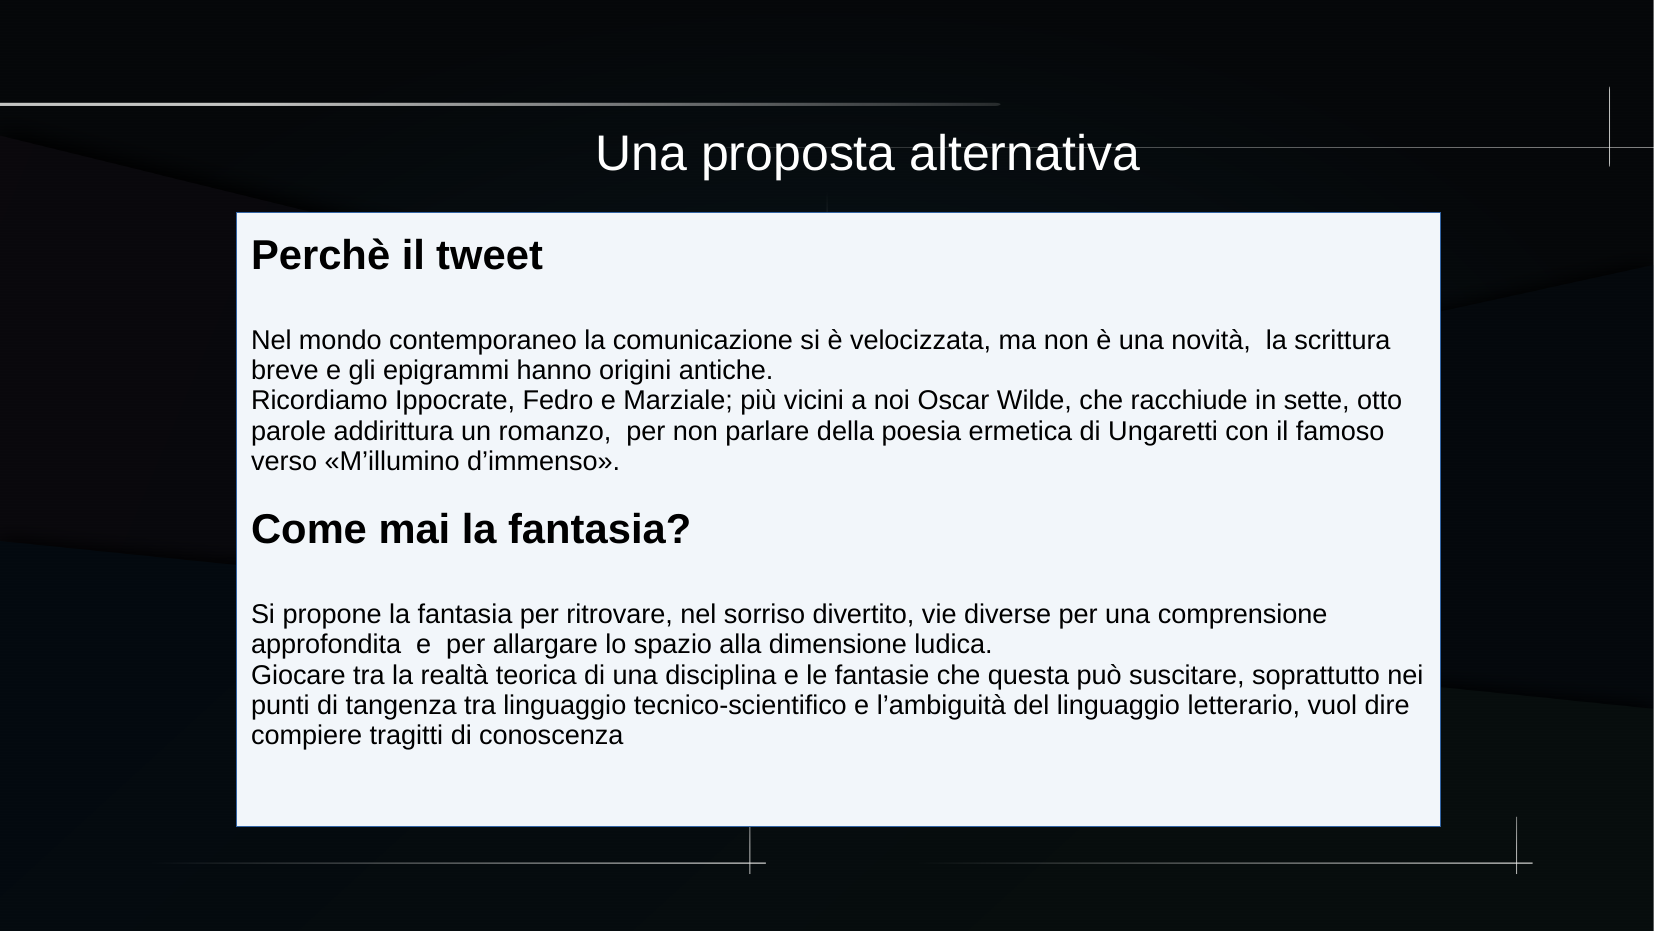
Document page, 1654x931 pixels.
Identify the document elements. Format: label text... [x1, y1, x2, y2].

text_box [236, 212, 1441, 224]
picture [0, 0, 1654, 931]
text_box Perchè il tweet Nel mondo contemporaneo la comunicazione si è velocizzata, ma non è una novità, la scrittura breve e gli epigrammi hanno origini antiche. Ricordiamo Ippocrate, Fedro e Marziale; più vicini a noi Oscar Wilde, che racchiude in sette, otto parole addirittura un romanzo, per non parlare della poesia ermetica di Ungaretti con il famoso verso «M’illumino d’immenso». Come mai la fantasia? Si propone la fantasia per ritrovare, nel sorriso divertito, vie diverse per una comprensione approfondita e per allargare lo spazio alla dimensione ludica. Giocare tra la realtà teorica di una disciplina e le fantasie che questa può suscitare, soprattutto nei punti di tangenza tra linguaggio tecnico-scientifico e l’ambiguità del linguaggio letterario, vuol dire compiere tragitti di conoscenza [236, 224, 1441, 827]
text_box Una proposta alternativa [448, 118, 1288, 189]
